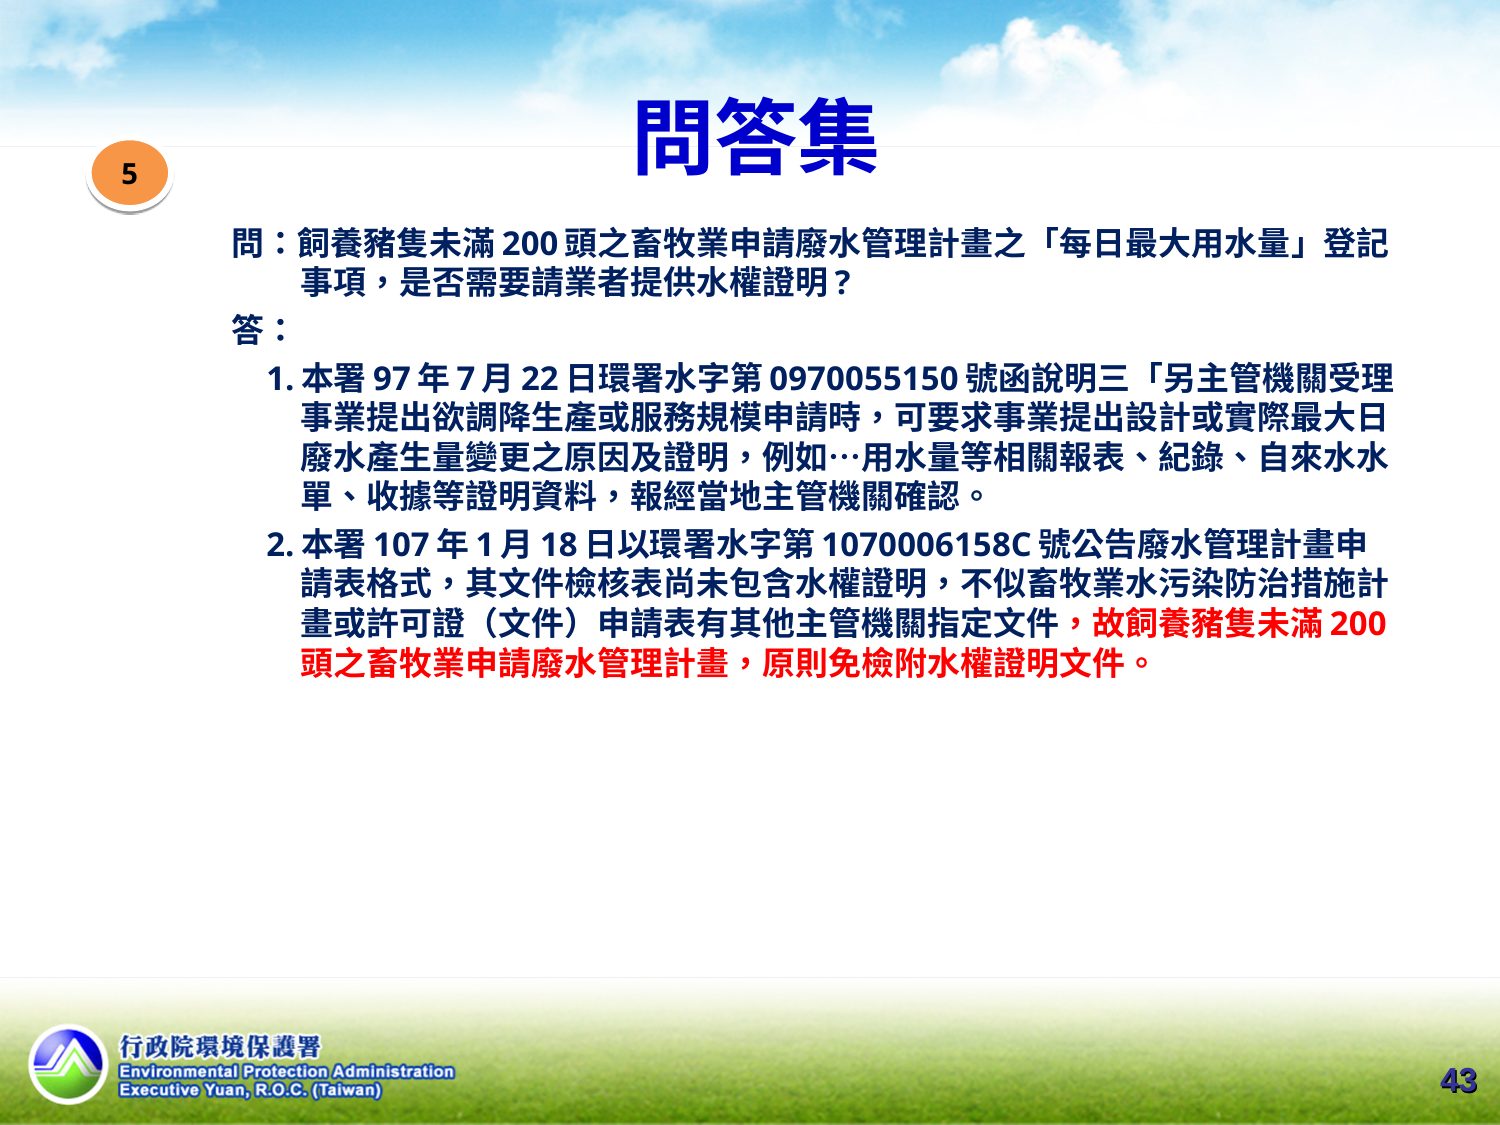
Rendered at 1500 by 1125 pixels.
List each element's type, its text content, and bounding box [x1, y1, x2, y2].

text_box 問答集 [135, 78, 1377, 195]
text_box 5 [88, 137, 163, 209]
list 問：飼養豬隻未滿200頭之畜牧業申請廢水管理計畫之「每日最大用水量」登記事項，是否需要請業者提供水權證明? 答： 1.本署97年7月22日環署水字第0970055150號函說明三「另主管機關受理事業提出欲調降生產或服務規模申請時，可要求事業提出設計或實際最大日廢水產生量變更之原因及證明，例如…用水量等相關報表、紀錄、自來水水單、收據等證明資料，報經當地主管機關確認。 2.本署107年1月18日以環署水字第1070006158C號公告廢水管理計畫申請表格式，其文件檢核表尚未包含水權證明，不似畜牧業水污染防治措施計畫或許可證（文件）申請表有其他主管機關指定文件，故飼養豬隻未滿200頭之畜牧業申請廢水管理計畫，原則免檢附水權證明文件。 [147, 214, 1415, 693]
text_box 5 [127, 167, 135, 172]
